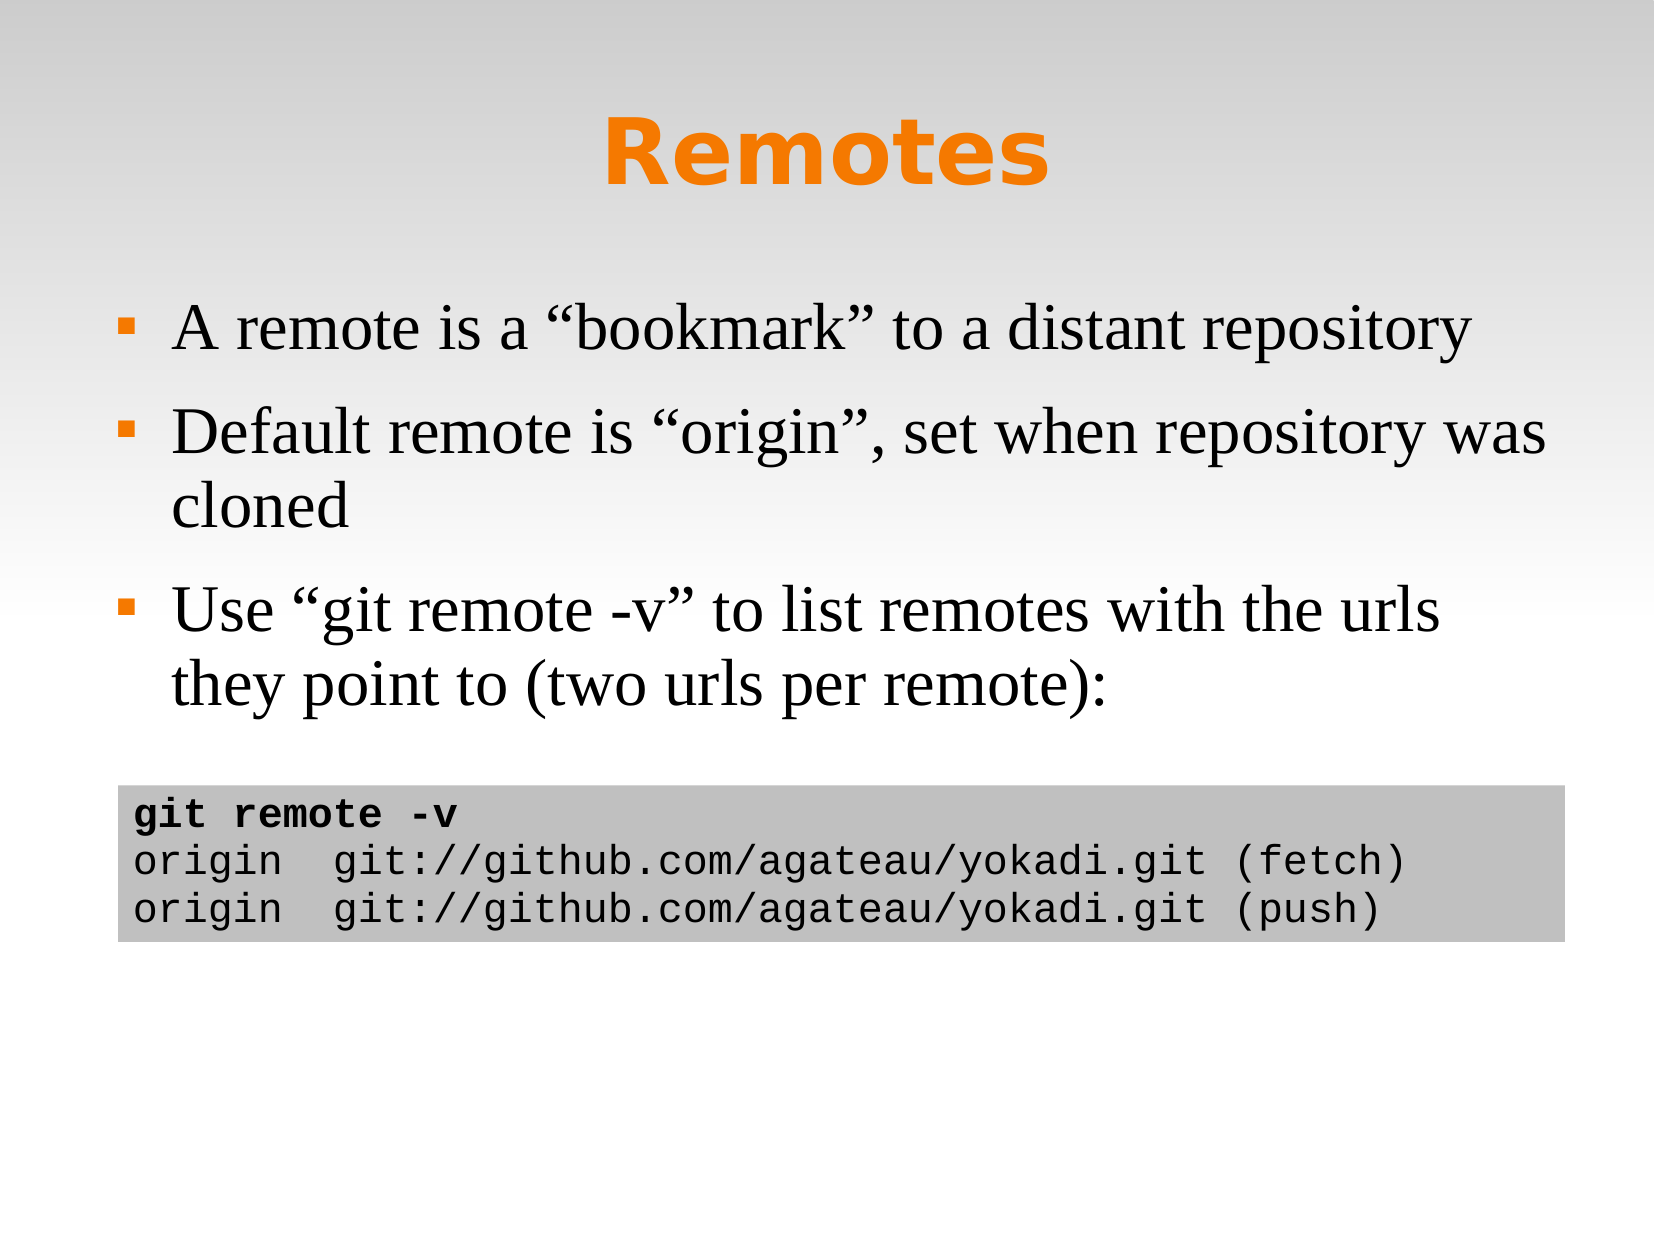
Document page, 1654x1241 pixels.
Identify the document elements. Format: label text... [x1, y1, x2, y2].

list A remote is a “bookmark” to a distant repository Default remote is “origin”, set when repository was cloned Use “git remote -v” to list remotes with the urls they point to (two urls per remote): [82, 290, 1571, 798]
text_box git remote -v origin git://github.com/agateau/yokadi.git (fetch) origin git://github.com/agateau/yokadi.git (push) [118, 785, 1565, 942]
title Remotes [82, 56, 1571, 250]
